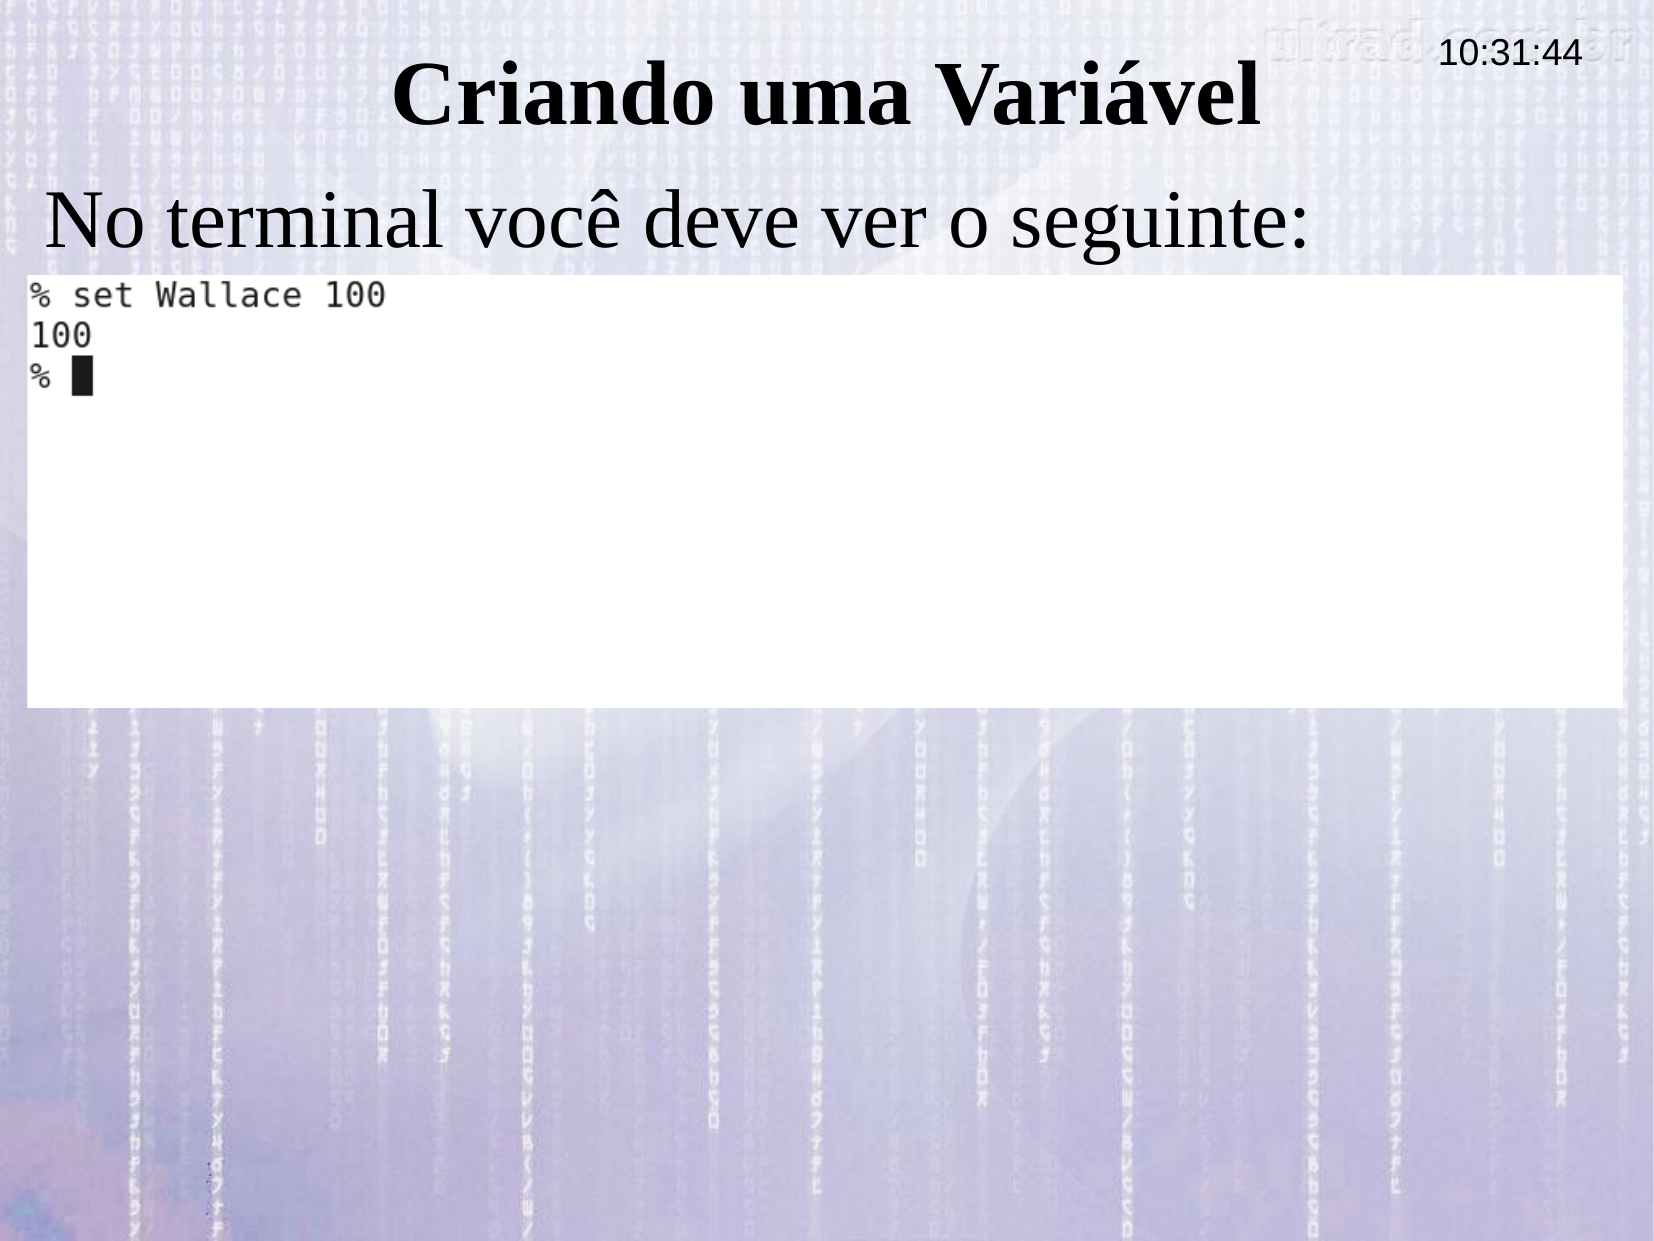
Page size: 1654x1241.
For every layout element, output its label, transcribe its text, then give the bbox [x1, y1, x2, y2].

text_box 11:21:03 [1423, 23, 1631, 94]
text_box Criando uma Variável [29, 35, 1625, 171]
text_box No terminal você deve ver o seguinte: [29, 171, 1625, 281]
picture [0, 0, 1654, 1241]
